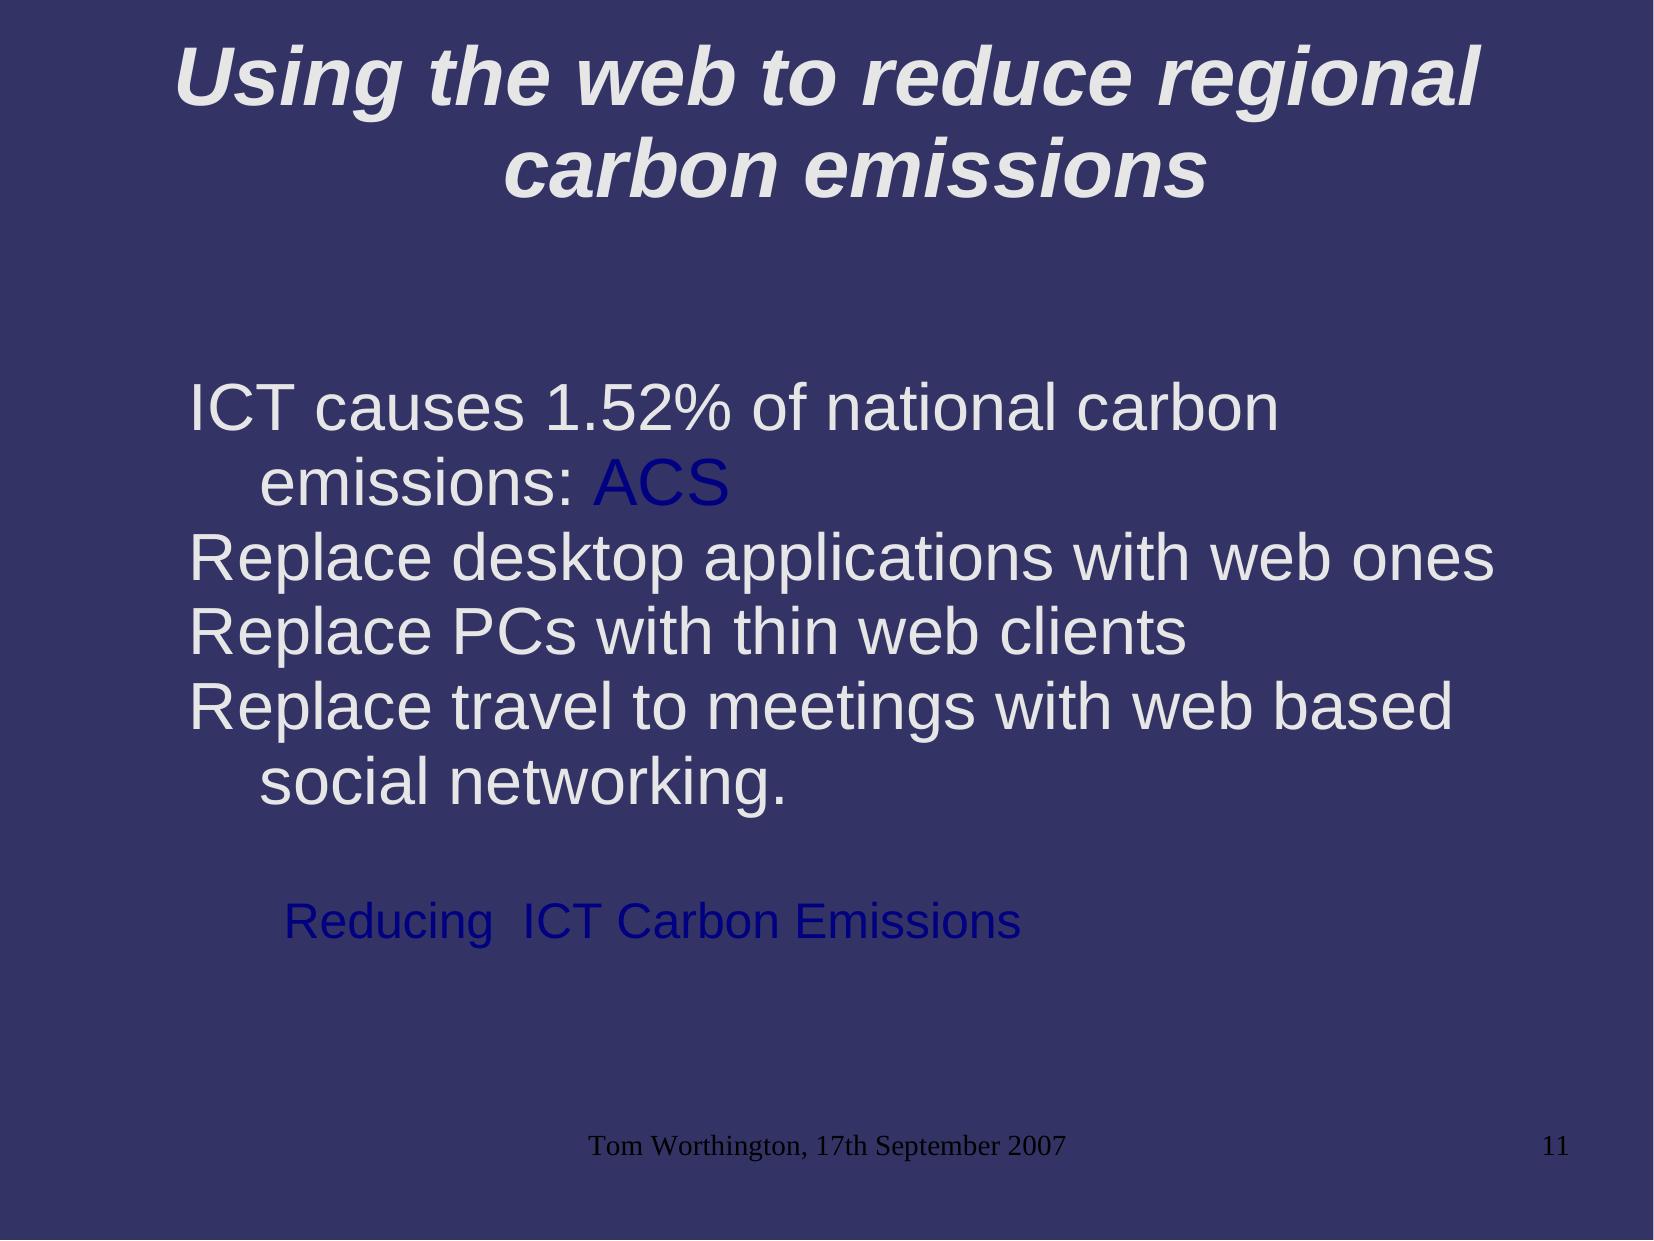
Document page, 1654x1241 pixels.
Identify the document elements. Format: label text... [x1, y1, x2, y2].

title Using the web to reduce regional carbon emissions [121, 19, 1534, 227]
list ICT causes 1.52% of national carbon emissions: ACS Replace desktop applications with web ones Replace PCs with thin web clients Replace travel to meetings with web based social networking. Reducing ICT Carbon Emissions [177, 370, 1568, 1152]
